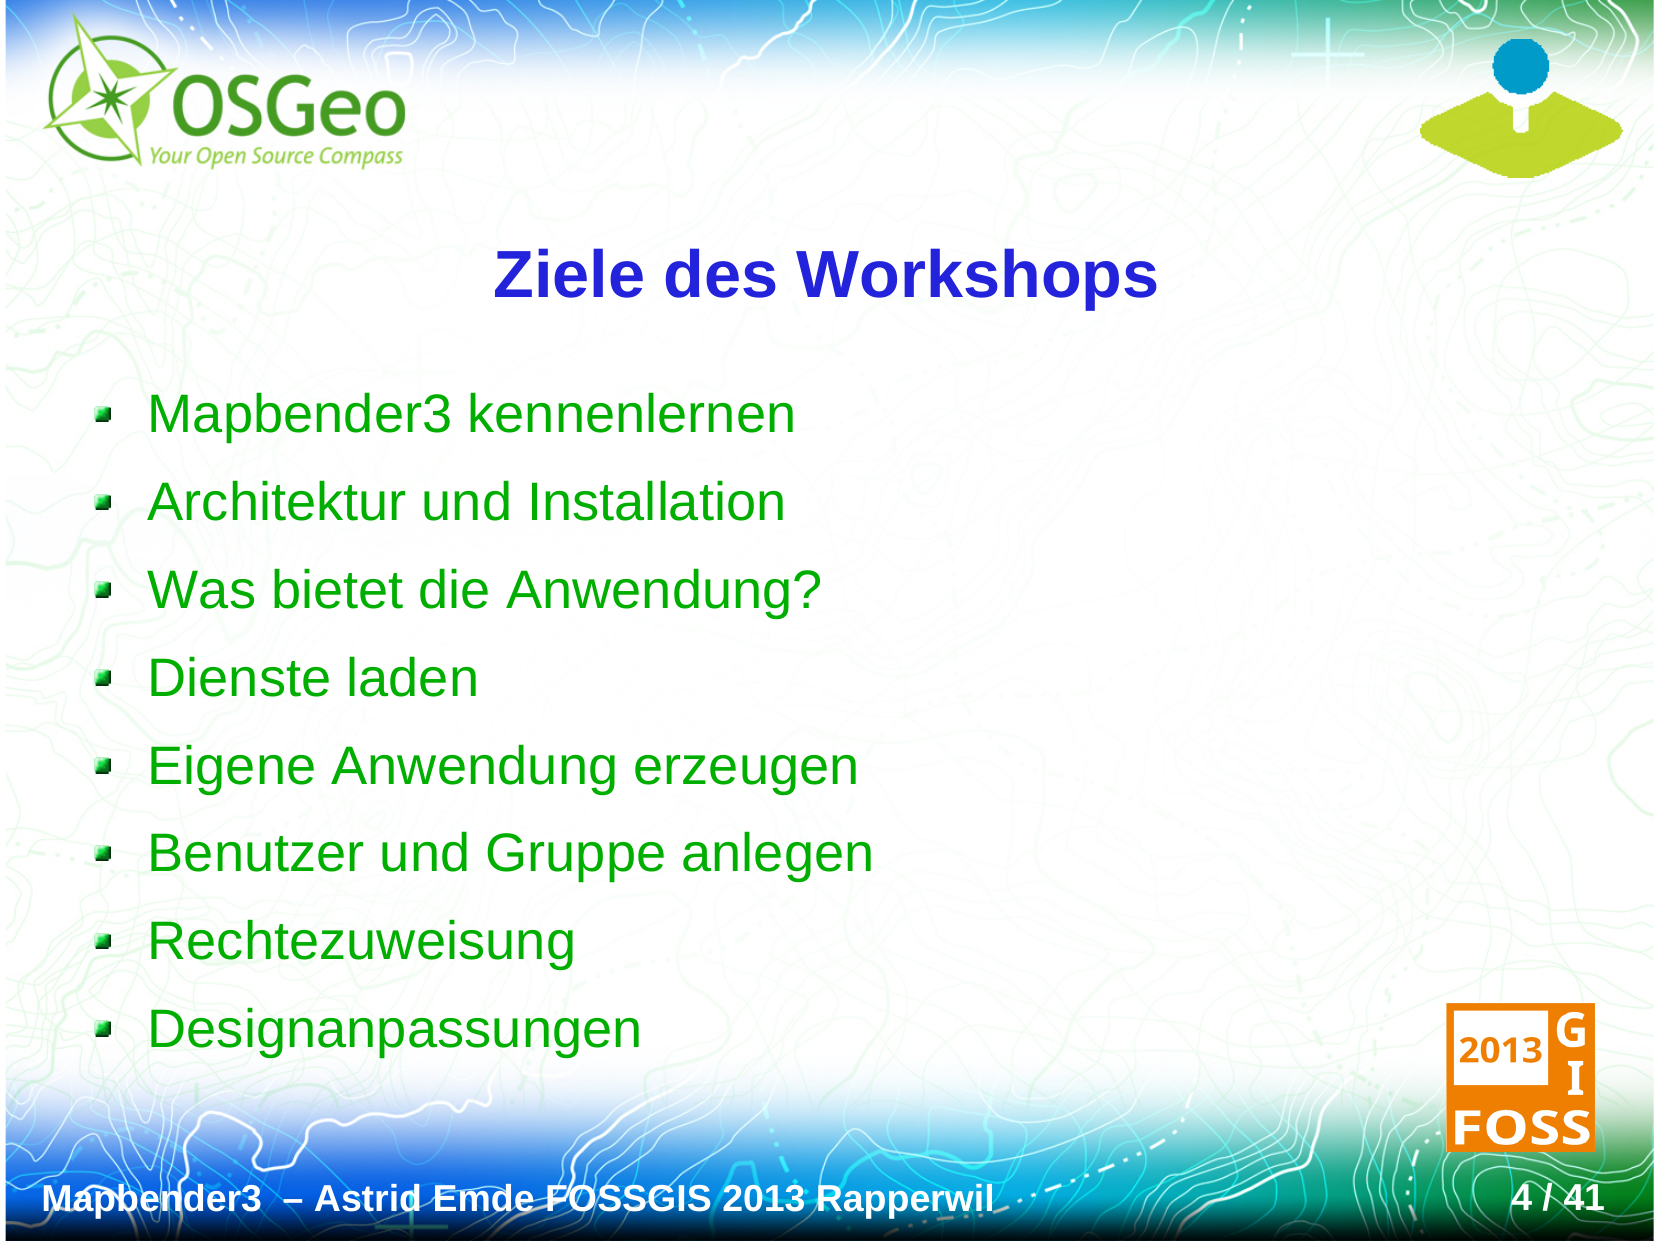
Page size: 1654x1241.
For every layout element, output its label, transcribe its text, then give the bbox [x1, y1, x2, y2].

title Ziele des Workshops [82, 208, 1571, 342]
list Mapbender3 kennenlernen Architektur und Installation Was bietet die Anwendung? Dienste laden Eigene Anwendung erzeugen Benutzer und Gruppe anlegen Rechtezuweisung Designanpassungen [76, 383, 1565, 1188]
picture [5, 0, 1654, 1241]
